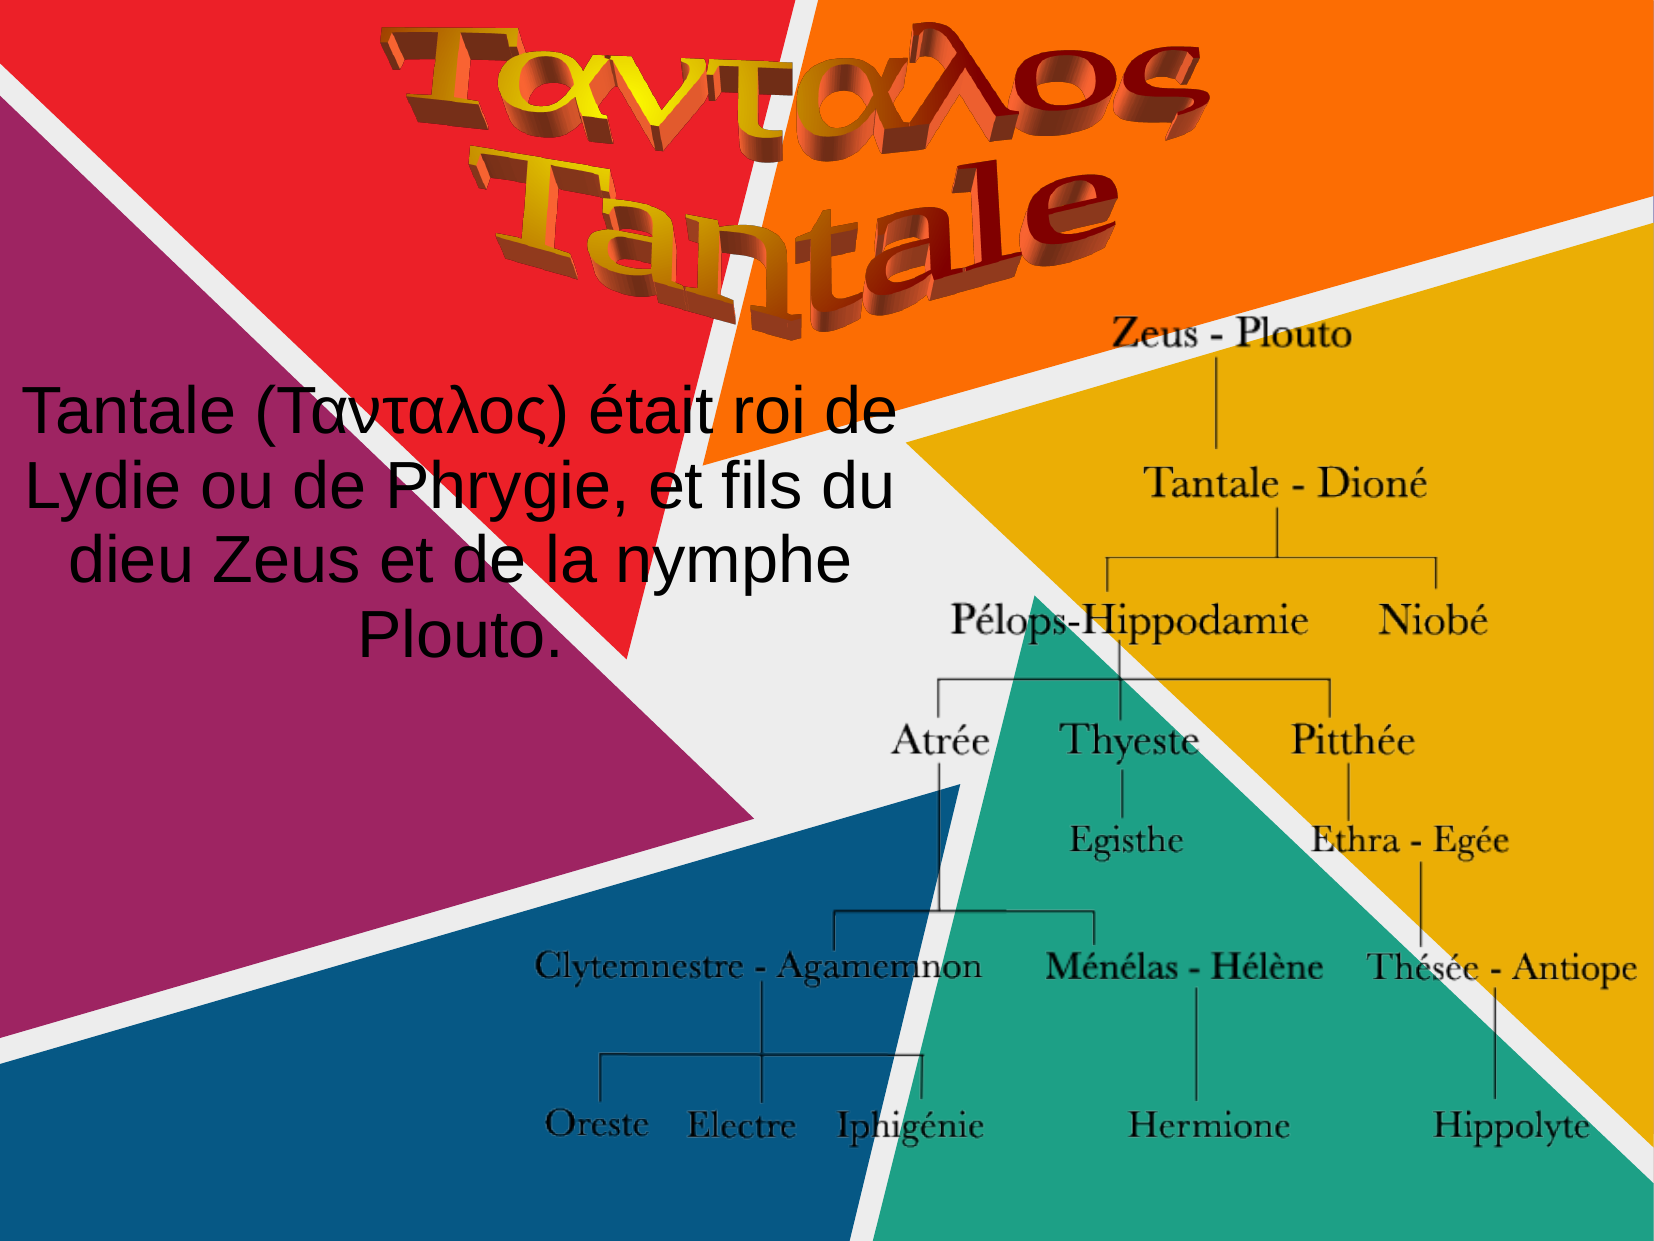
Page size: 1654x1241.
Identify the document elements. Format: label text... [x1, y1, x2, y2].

list Tantale (Τανταλος) était roi de Lydie ou de Phrygie, et fils du dieu Zeus et de la nymphe Plouto. [0, 372, 526, 1241]
picture [526, 247, 1654, 1241]
